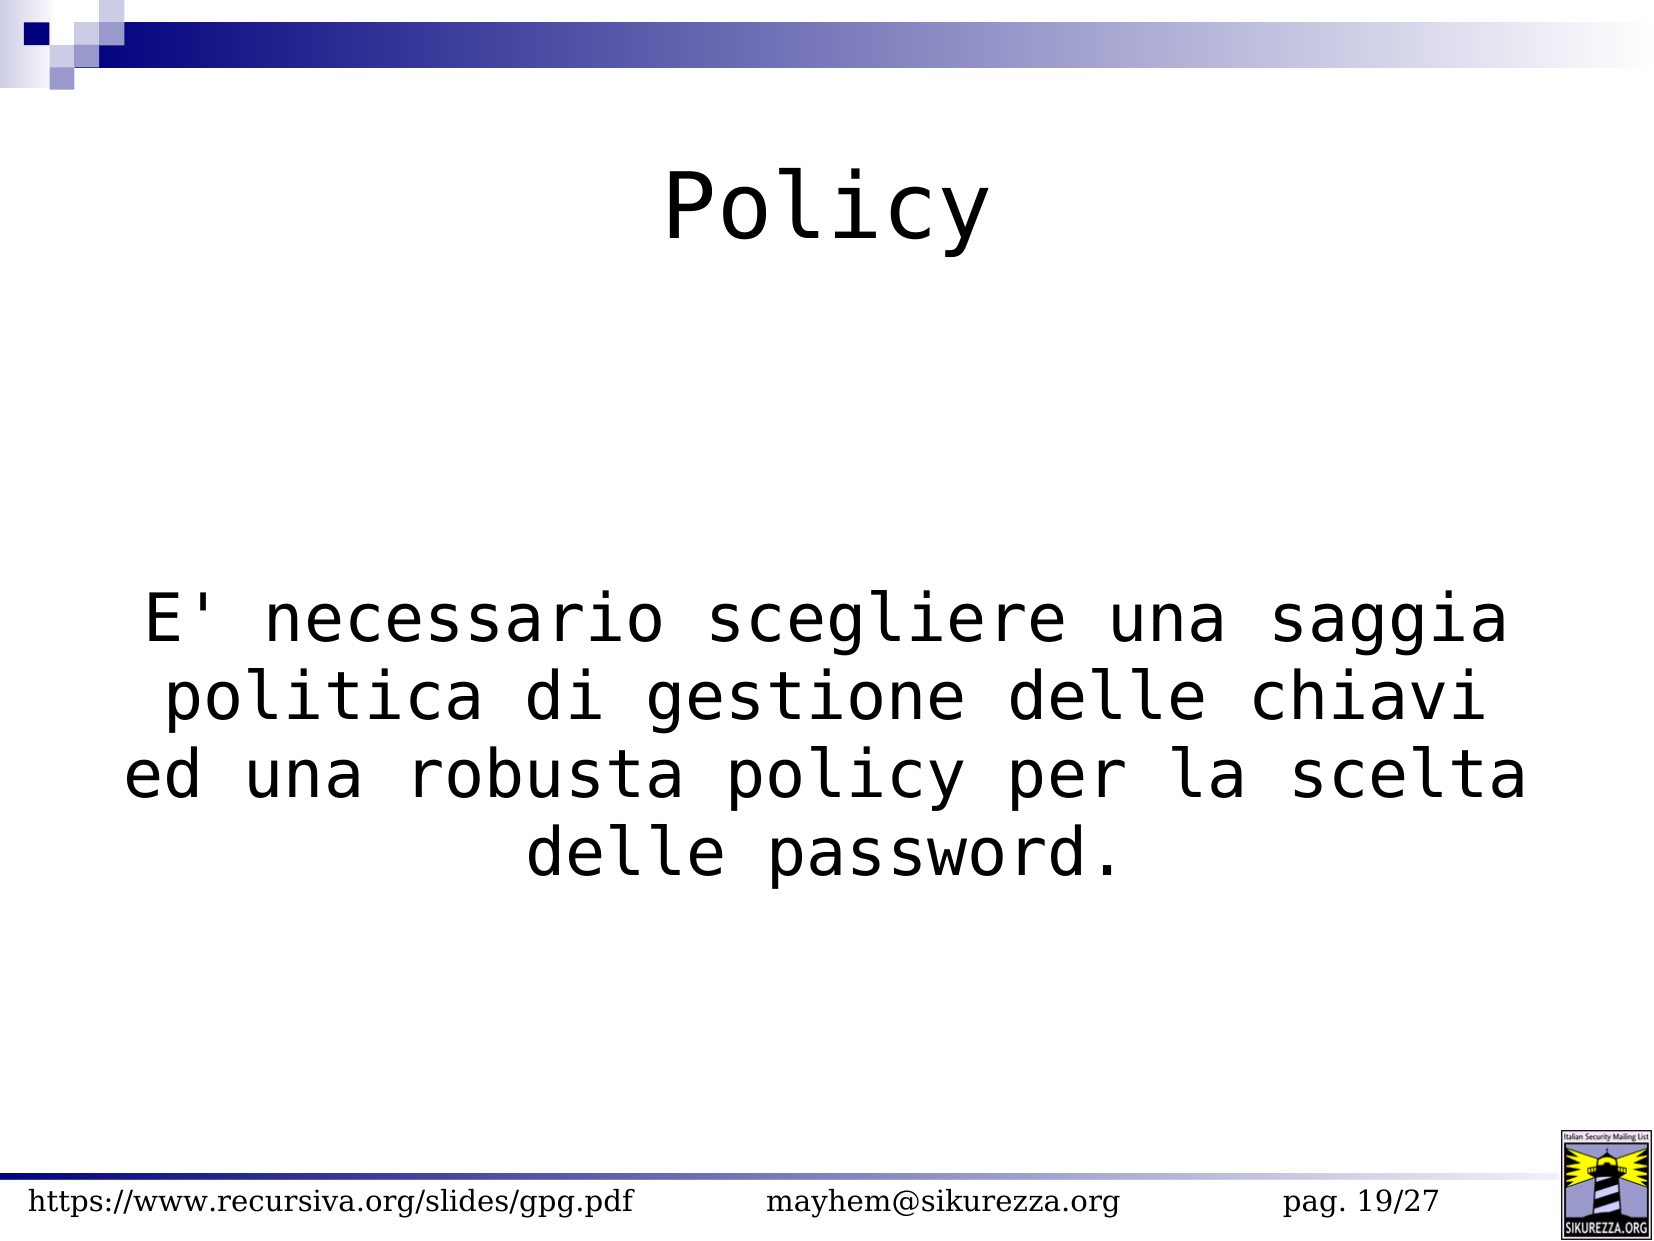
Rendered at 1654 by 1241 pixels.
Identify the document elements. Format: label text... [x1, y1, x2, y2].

title Policy [121, 102, 1534, 311]
subtitle E' necessario scegliere una saggia politica di gestione delle chiavi ed una robusta policy per la scelta delle password. [121, 344, 1534, 1127]
picture [0, 1128, 1654, 1241]
